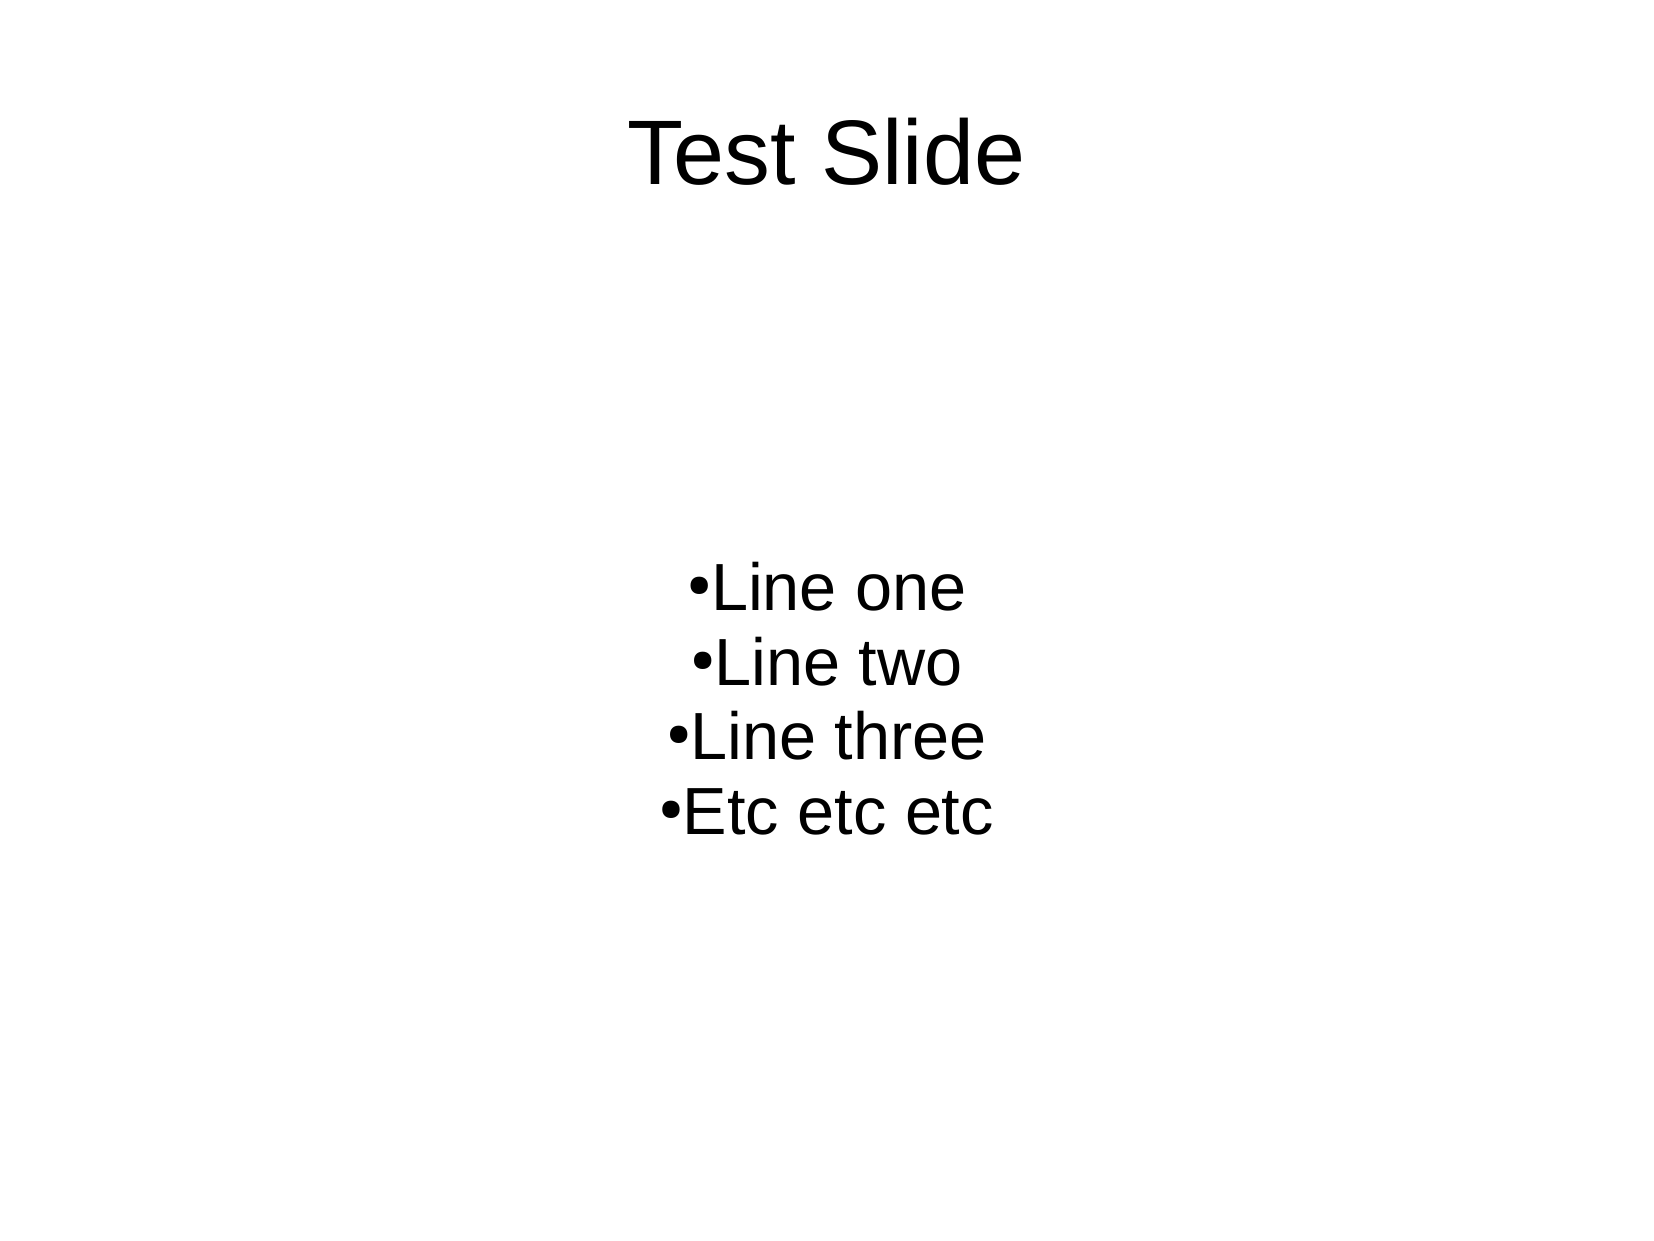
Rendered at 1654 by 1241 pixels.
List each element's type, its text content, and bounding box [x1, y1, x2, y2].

subtitle Line one Line two Line three Etc etc etc [82, 290, 1571, 1109]
title Test Slide [82, 49, 1571, 257]
